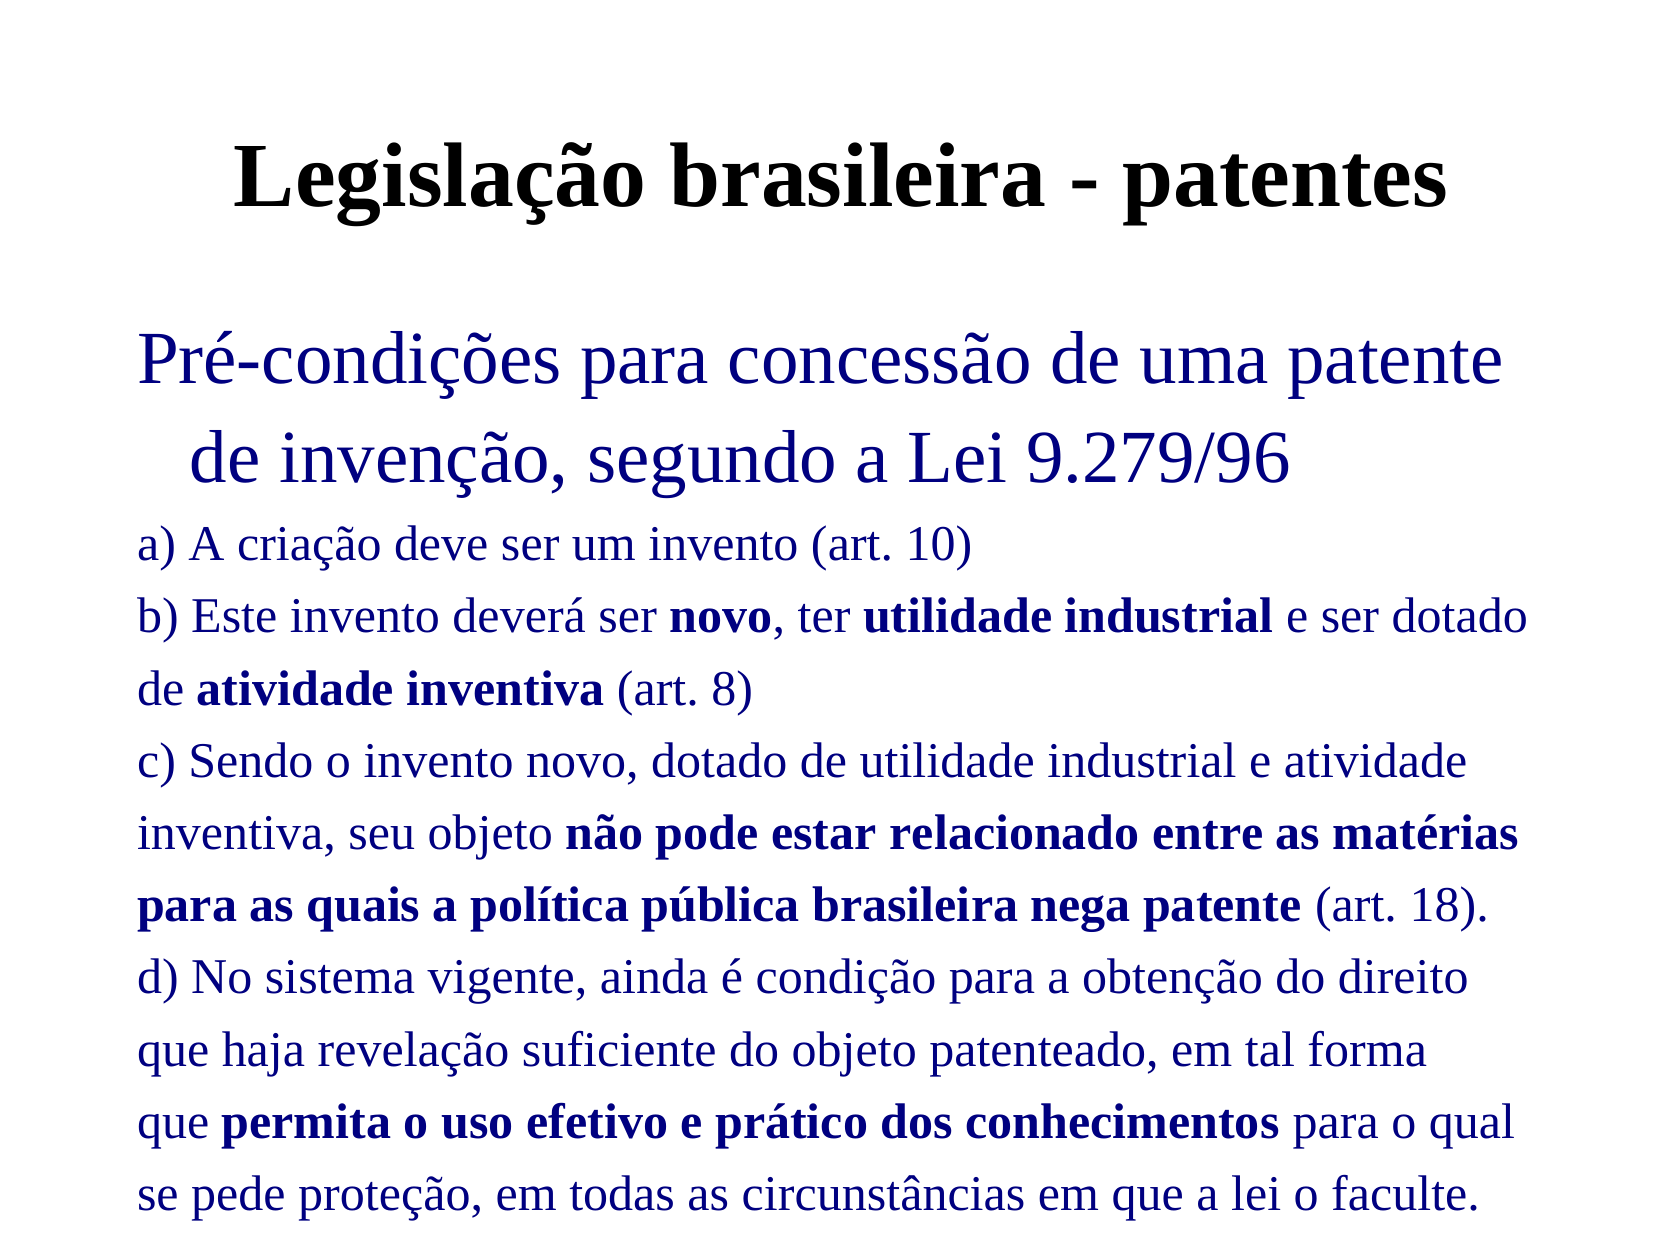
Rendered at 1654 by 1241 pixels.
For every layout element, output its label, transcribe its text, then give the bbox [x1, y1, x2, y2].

text_box Pré-condições para concessão de uma patente de invenção, segundo a Lei 9.279/96 a) A criação deve ser um invento (art. 10) b) Este invento deverá ser novo, ter utilidade industrial e ser dotado de atividade inventiva (art. 8) c) Sendo o invento novo, dotado de utilidade industrial e atividade inventiva, seu objeto não pode estar relacionado entre as matérias para as quais a política pública brasileira nega patente (art. 18). d) No sistema vigente, ainda é condição para a obtenção do direito que haja revelação suficiente do objeto patenteado, em tal forma que permita o uso efetivo e prático dos conhecimentos para o qual se pede proteção, em todas as circunstâncias em que a lei o faculte. [127, 300, 1549, 1205]
title Legislação brasileira - patentes [204, 81, 1480, 269]
